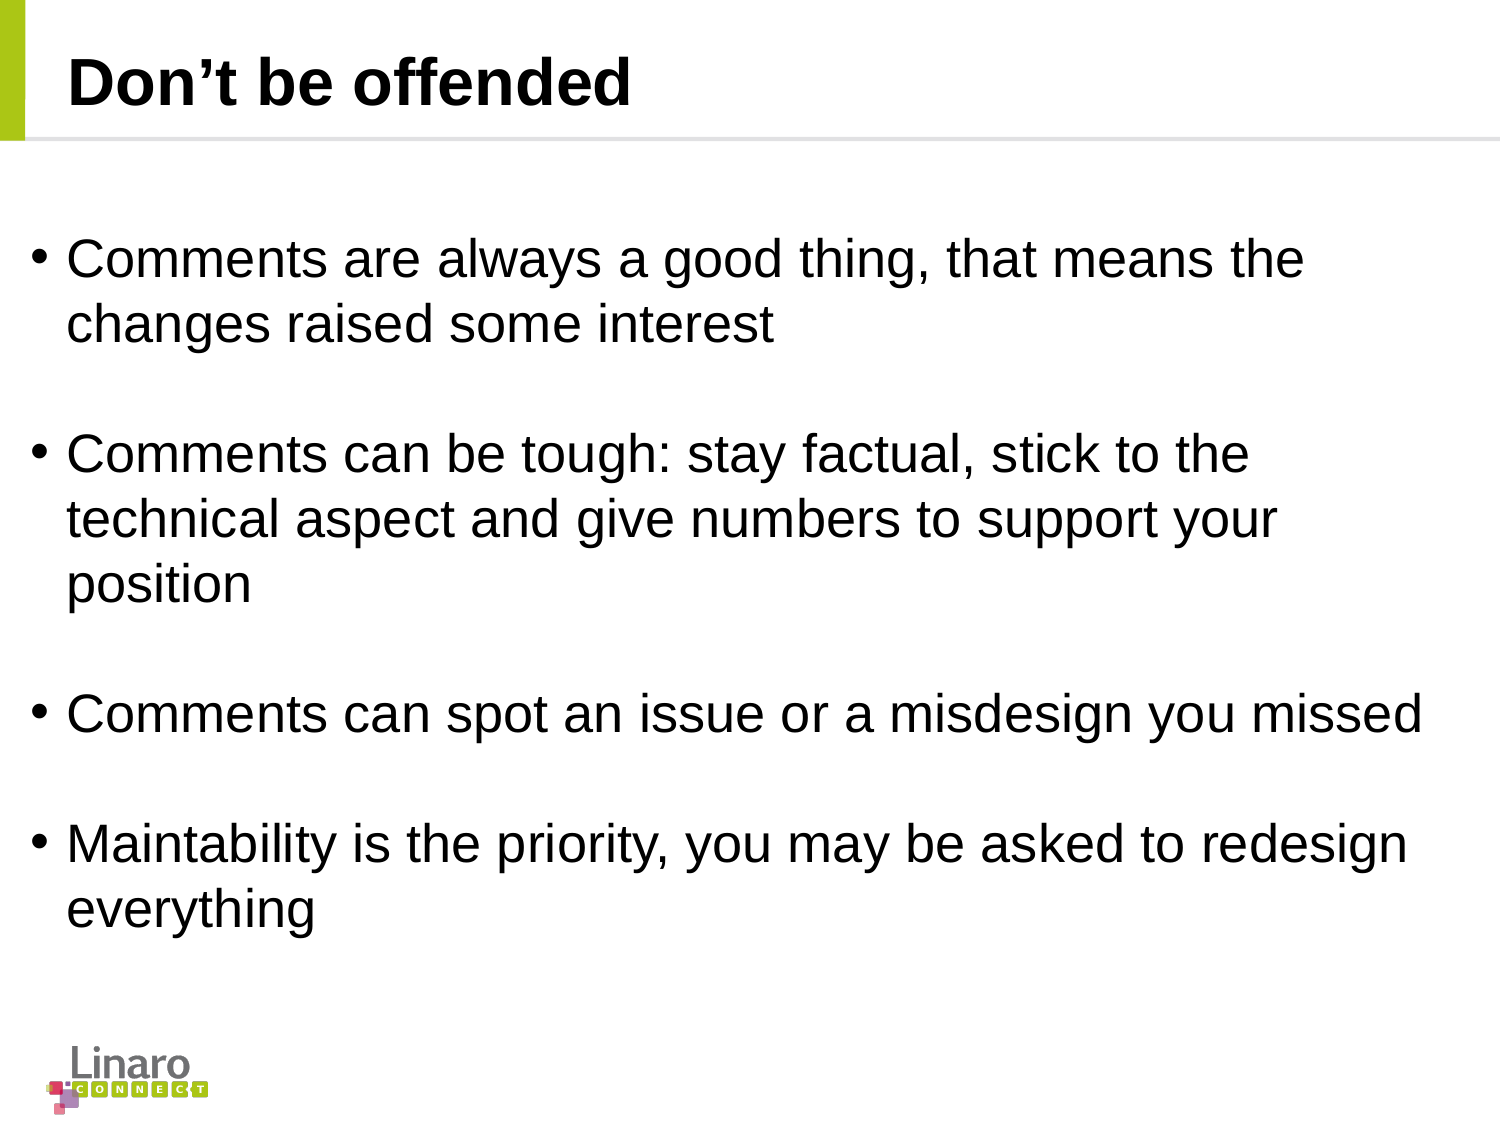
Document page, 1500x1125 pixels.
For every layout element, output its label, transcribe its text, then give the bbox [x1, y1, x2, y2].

text_box Comments are always a good thing, that means the changes raised some interest Comments can be tough: stay factual, stick to the technical aspect and give numbers to support your position Comments can spot an issue or a misdesign you missed Maintability is the priority, you may be asked to redesign everything [16, 163, 1482, 1038]
picture [39, 1041, 216, 1119]
text_box Don’t be offended [53, 23, 1465, 136]
